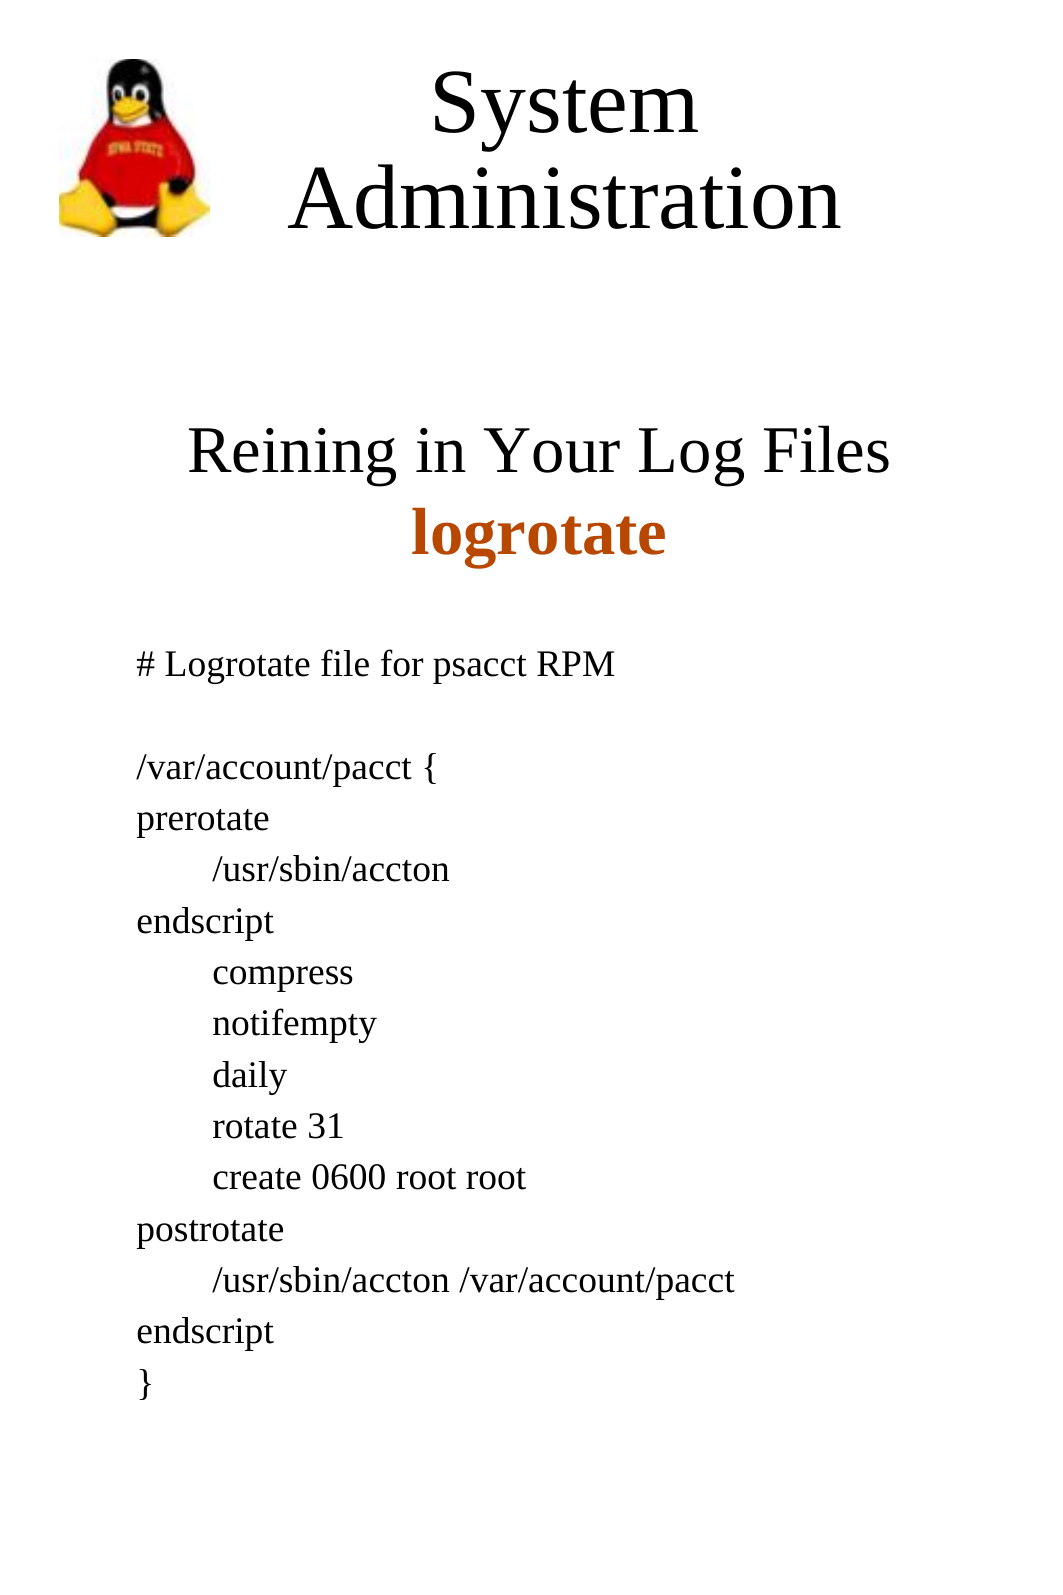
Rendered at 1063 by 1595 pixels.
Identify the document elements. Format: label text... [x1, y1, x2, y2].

picture [59, 59, 210, 237]
subtitle Reining in Your Log Files logrotate # Logrotate file for psacct RPM /var/account/pacct { prerotate /usr/sbin/accton endscript compress notifempty daily rotate 31 create 0600 root root postrotate /usr/sbin/accton /var/account/pacct endscript } [136, 193, 944, 1595]
title System Administration [237, 28, 893, 193]
